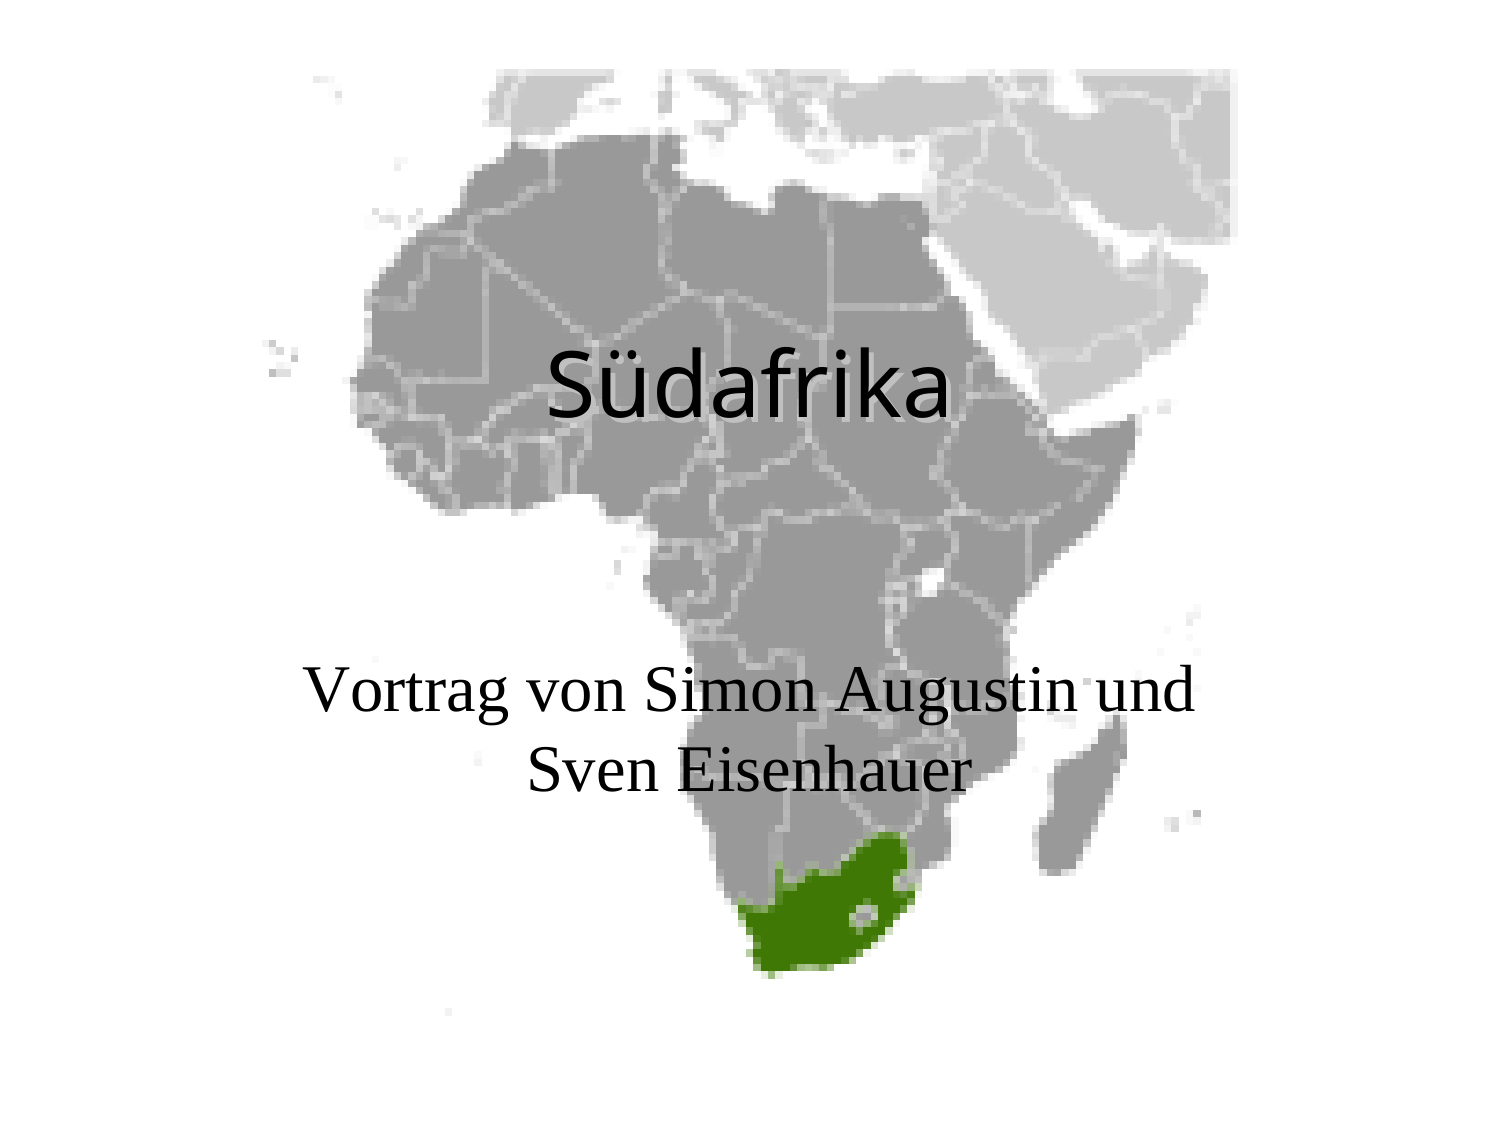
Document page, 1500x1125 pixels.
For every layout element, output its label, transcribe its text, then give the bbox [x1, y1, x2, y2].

title Südafrika [112, 287, 1388, 475]
chart [262, 926, 1238, 1016]
chart [262, 69, 1238, 287]
subtitle Vortrag von Simon Augustin und Sven Eisenhauer [225, 637, 1276, 926]
chart [262, 475, 1238, 637]
